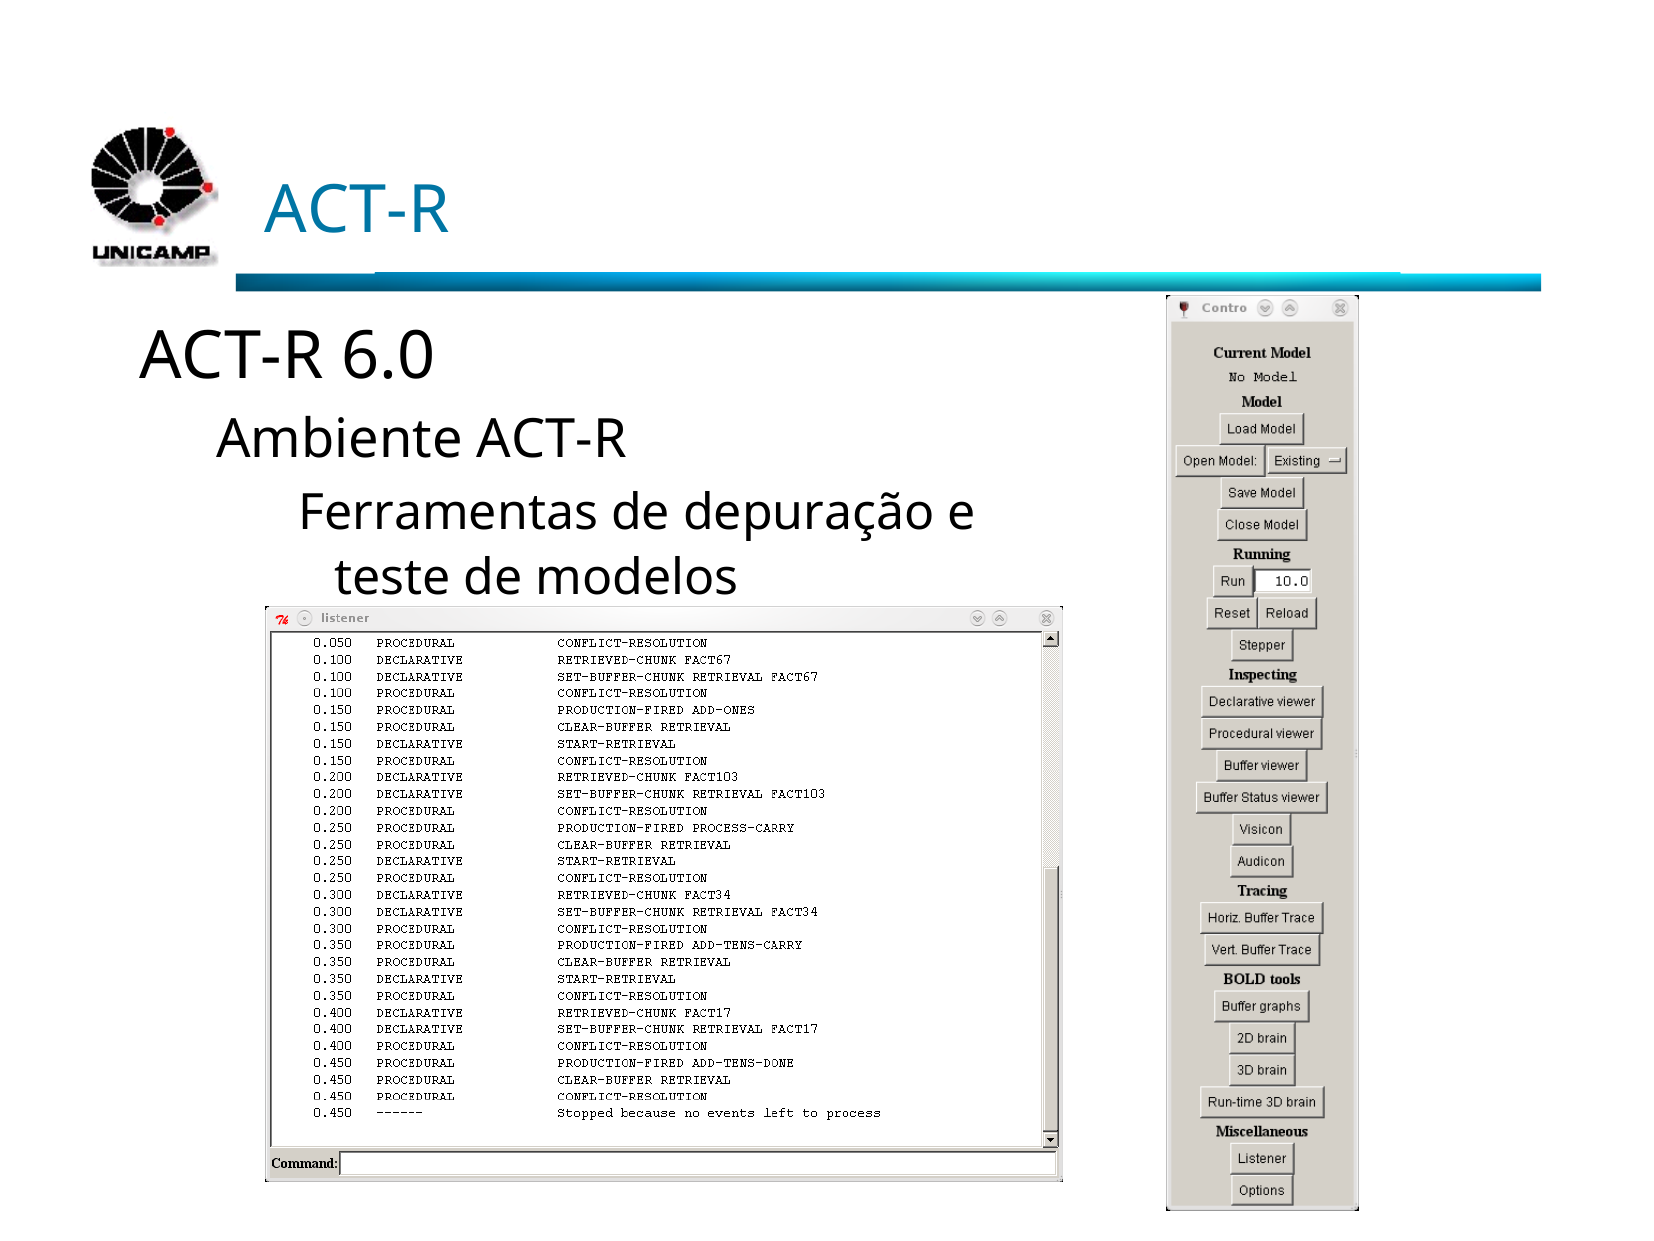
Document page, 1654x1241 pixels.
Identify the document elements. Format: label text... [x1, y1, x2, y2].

picture [1166, 1167, 1359, 1211]
list ACT-R 6.0 Ambiente ACT-R Ferramentas de depuração e teste de modelos [121, 309, 1534, 1167]
title ACT-R [264, 42, 1534, 250]
picture [265, 606, 1063, 1182]
picture [125, 272, 1654, 309]
